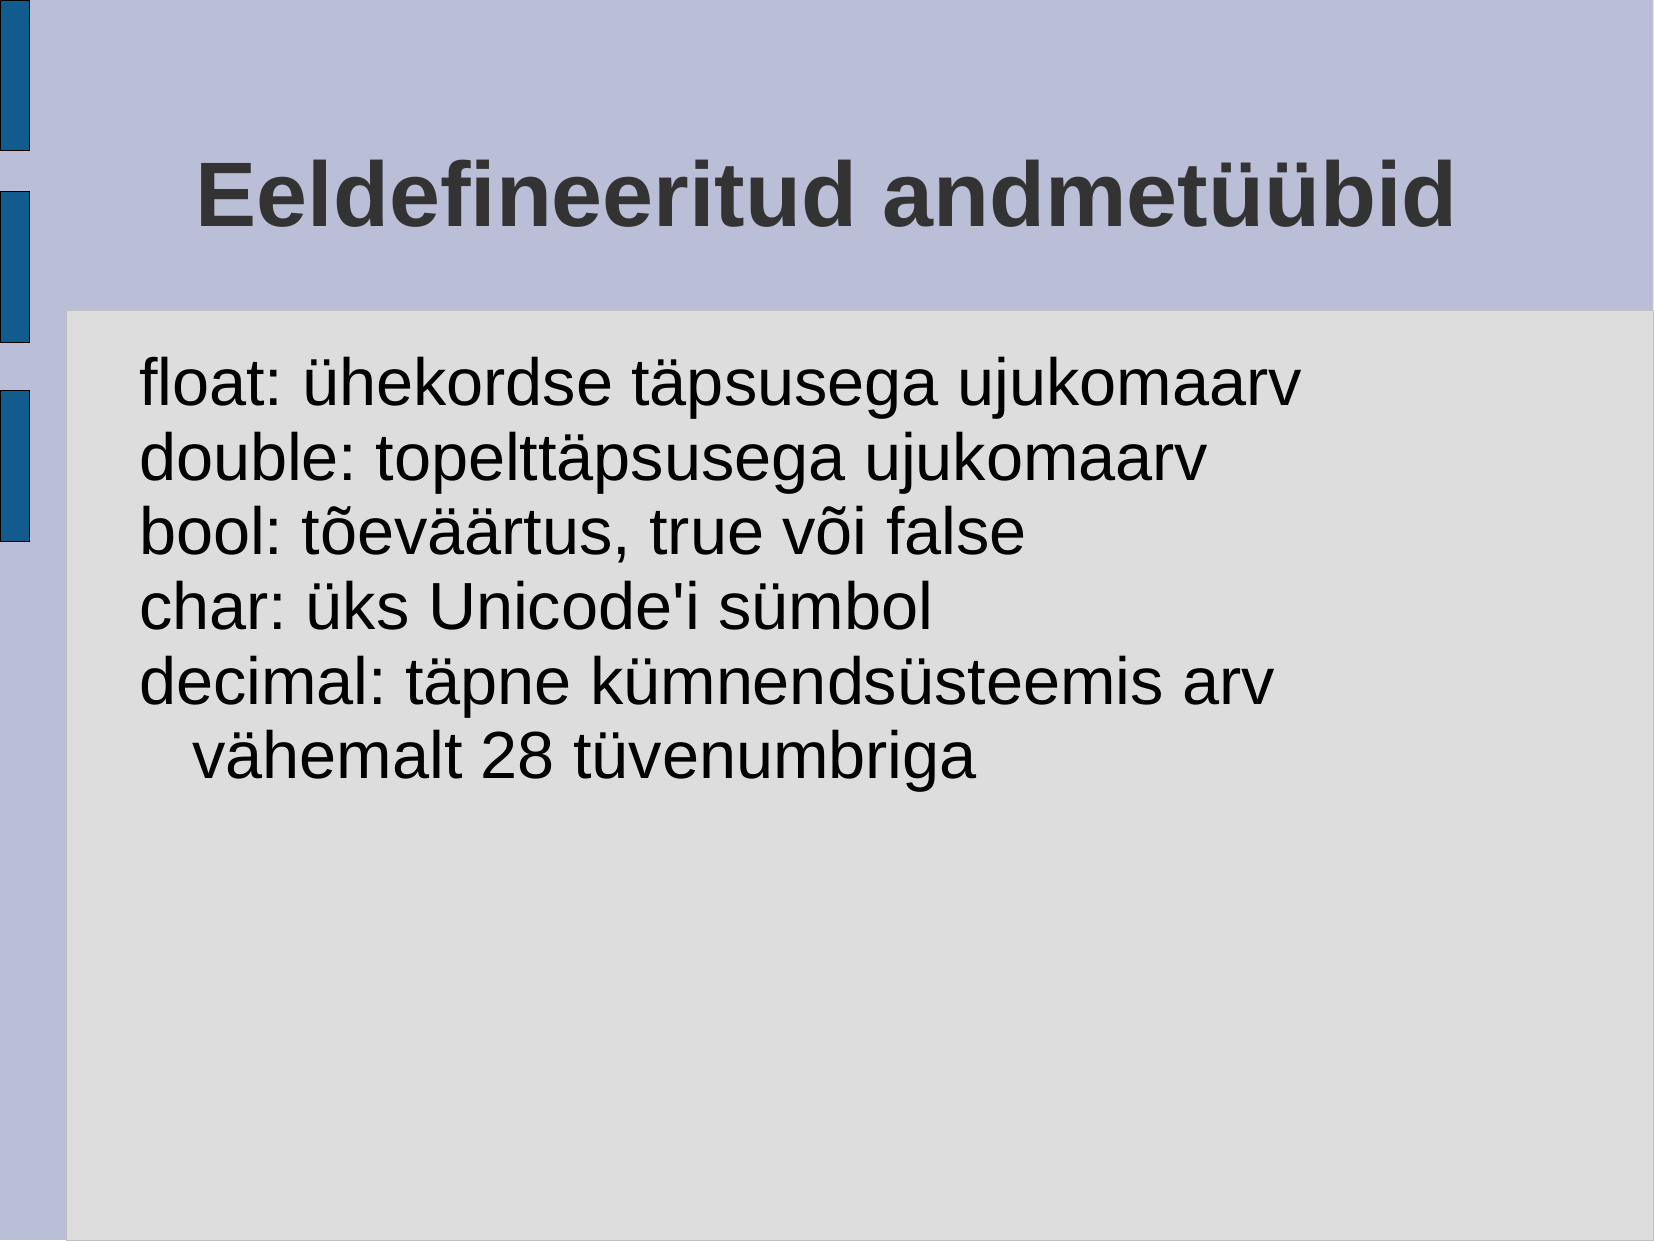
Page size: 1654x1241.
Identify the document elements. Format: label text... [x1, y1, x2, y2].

list float: ühekordse täpsusega ujukomaarv double: topelttäpsusega ujukomaarv bool: tõeväärtus, true või false char: üks Unicode'i sümbol decimal: täpne kümnendsüsteemis arv vähemalt 28 tüvenumbriga [121, 344, 1534, 1127]
title Eeldefineeritud andmetüübid [121, 91, 1534, 299]
